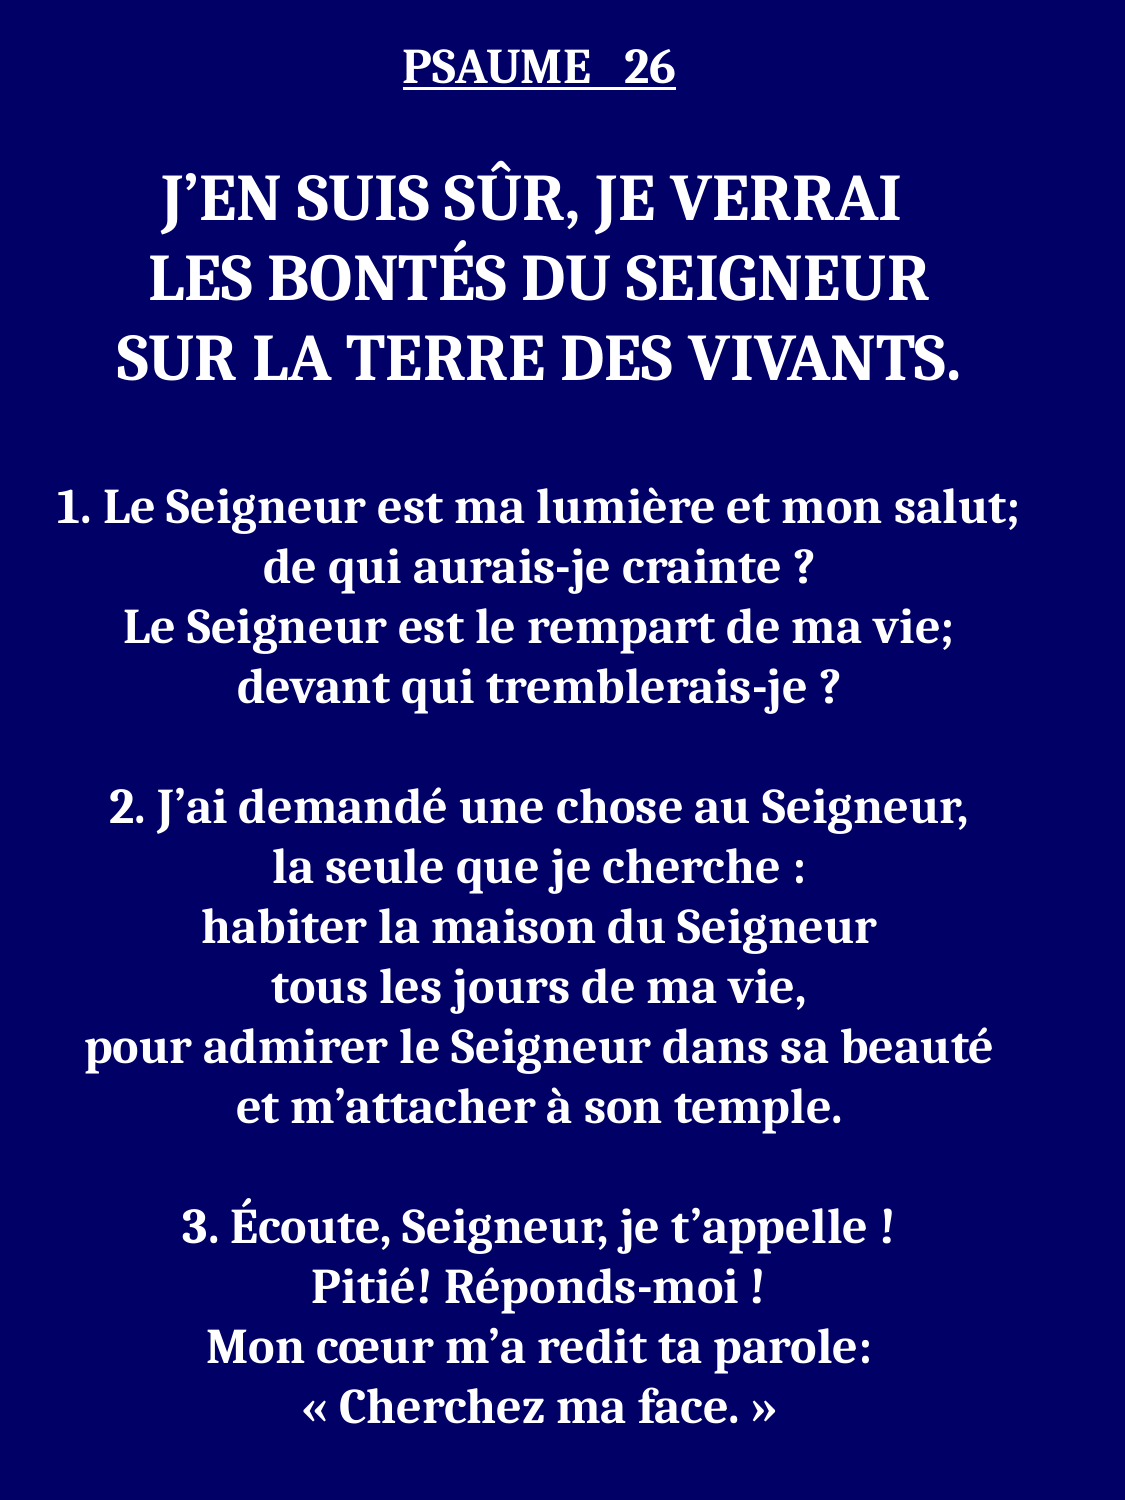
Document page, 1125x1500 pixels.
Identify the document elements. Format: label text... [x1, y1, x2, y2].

text_box PSAUME 26 J’EN SUIS SÛR, JE VERRAI LES BONTÉS DU SEIGNEUR SUR LA TERRE DES VIVANTS. 1. Le Seigneur est ma lumière et mon salut; de qui aurais-je crainte ? Le Seigneur est le rempart de ma vie; devant qui tremblerais-je ? 2. J’ai demandé une chose au Seigneur, la seule que je cherche : habiter la maison du Seigneur tous les jours de ma vie, pour admirer le Seigneur dans sa beauté et m’attacher à son temple. 3. Écoute, Seigneur, je t’appelle ! Pitié! Réponds-moi ! Mon cœur m’a redit ta parole: « Cherchez ma face. » [33, 26, 1046, 1421]
